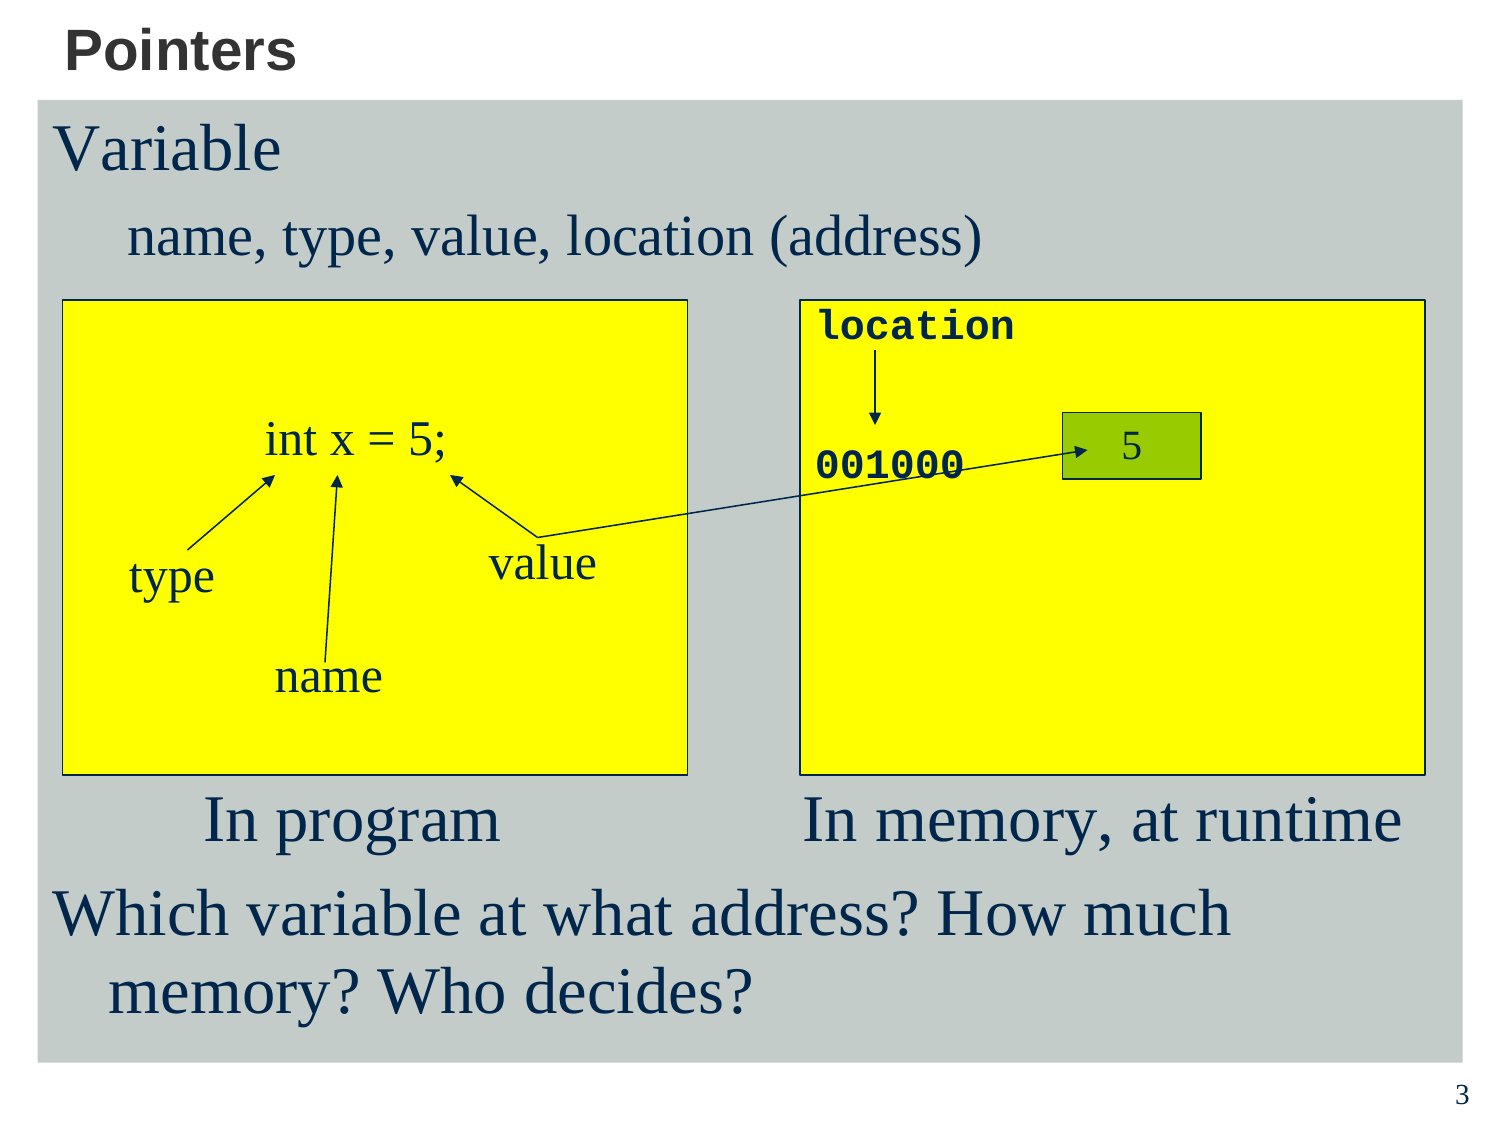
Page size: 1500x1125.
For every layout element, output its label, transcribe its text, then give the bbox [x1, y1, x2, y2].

text_box int x = 5; [249, 399, 463, 475]
text_box name [249, 637, 408, 713]
text_box value [523, 525, 605, 536]
text_box [62, 299, 688, 775]
title Pointers [50, 0, 1450, 91]
text_box 5 [1062, 412, 1201, 480]
list Variable name, type, value, location (address) In program In memory, at runtime Which variable at what address? How much memory? Who decides? [37, 99, 1463, 1063]
text_box type [125, 537, 220, 613]
text_box value [450, 525, 636, 601]
text_box location 001000 [800, 299, 1426, 775]
